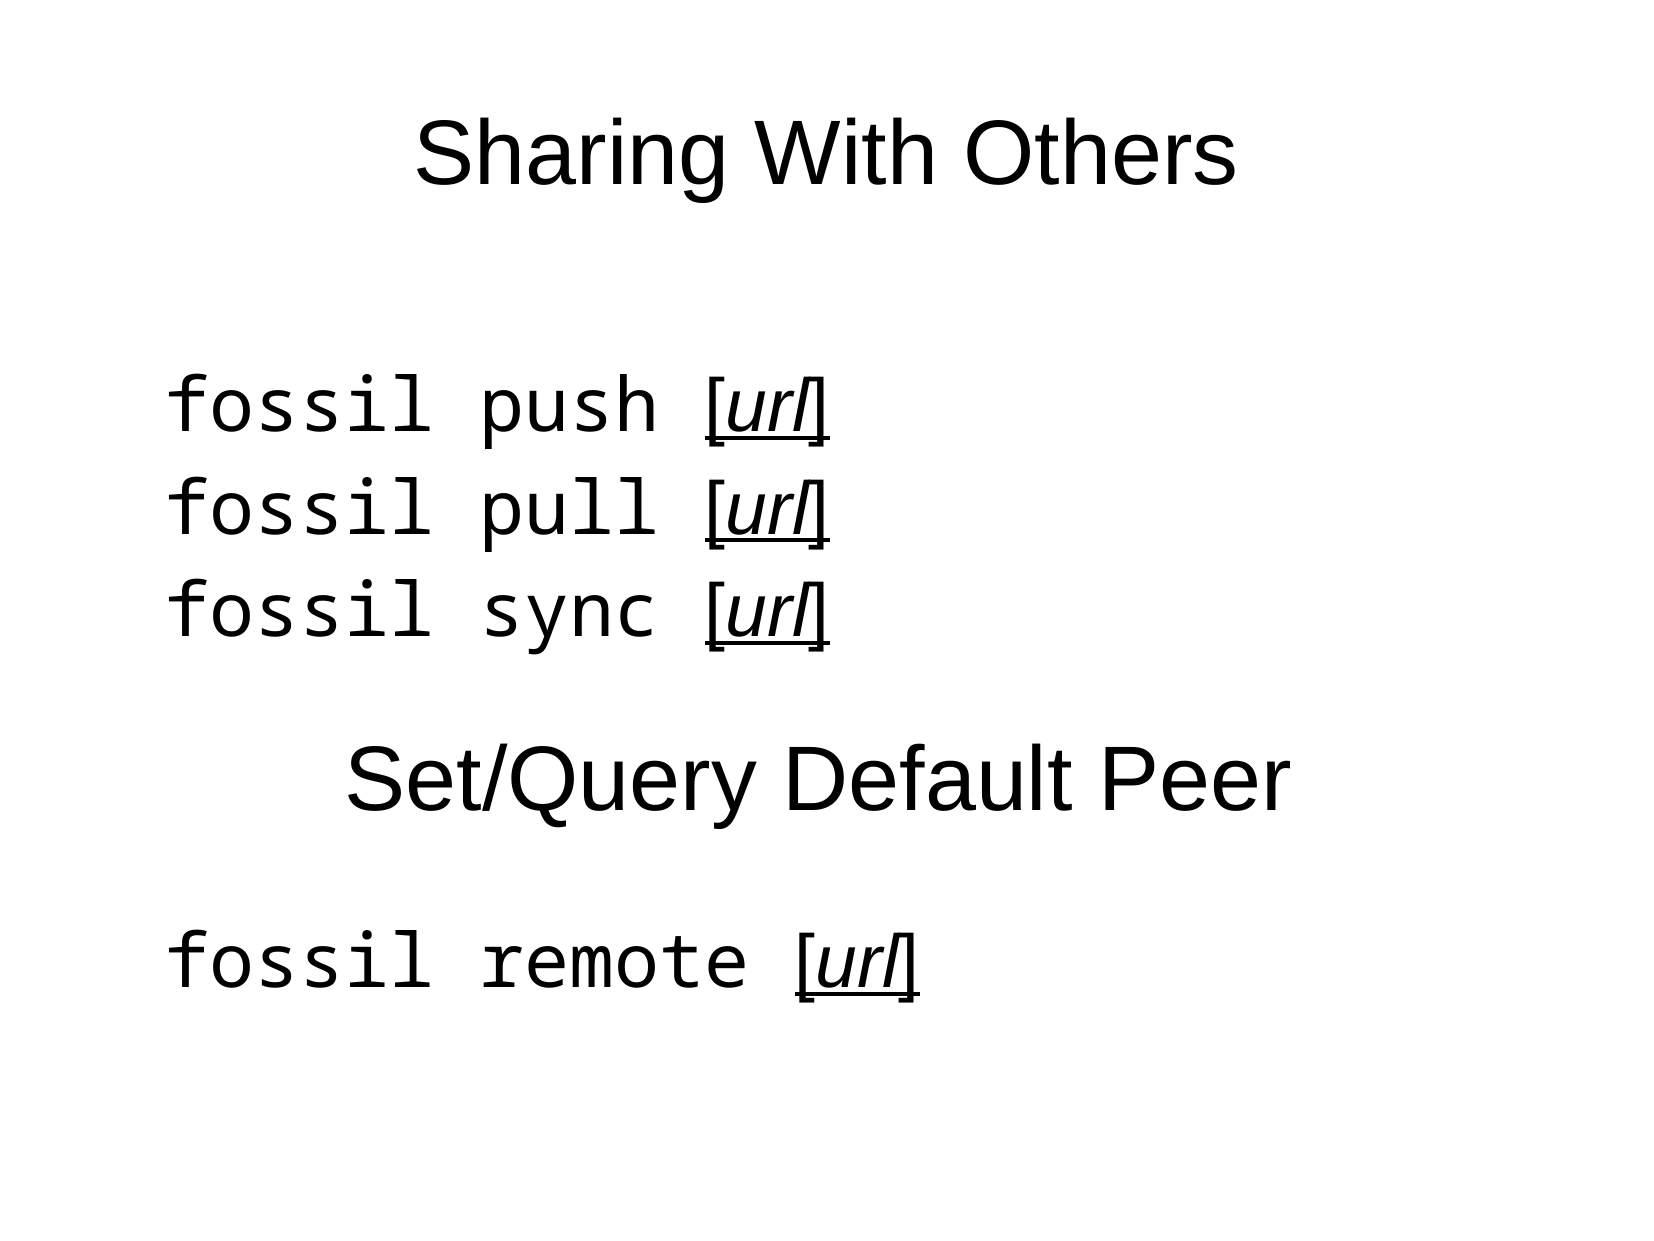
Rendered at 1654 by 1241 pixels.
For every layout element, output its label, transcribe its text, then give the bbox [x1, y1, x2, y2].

title Set/Query Default Peer [75, 675, 1563, 883]
text_box fossil push [url] fossil pull [url] fossil sync [url] [149, 344, 955, 626]
title Sharing With Others [82, 49, 1571, 257]
text_box fossil remote [url] [150, 900, 955, 1004]
